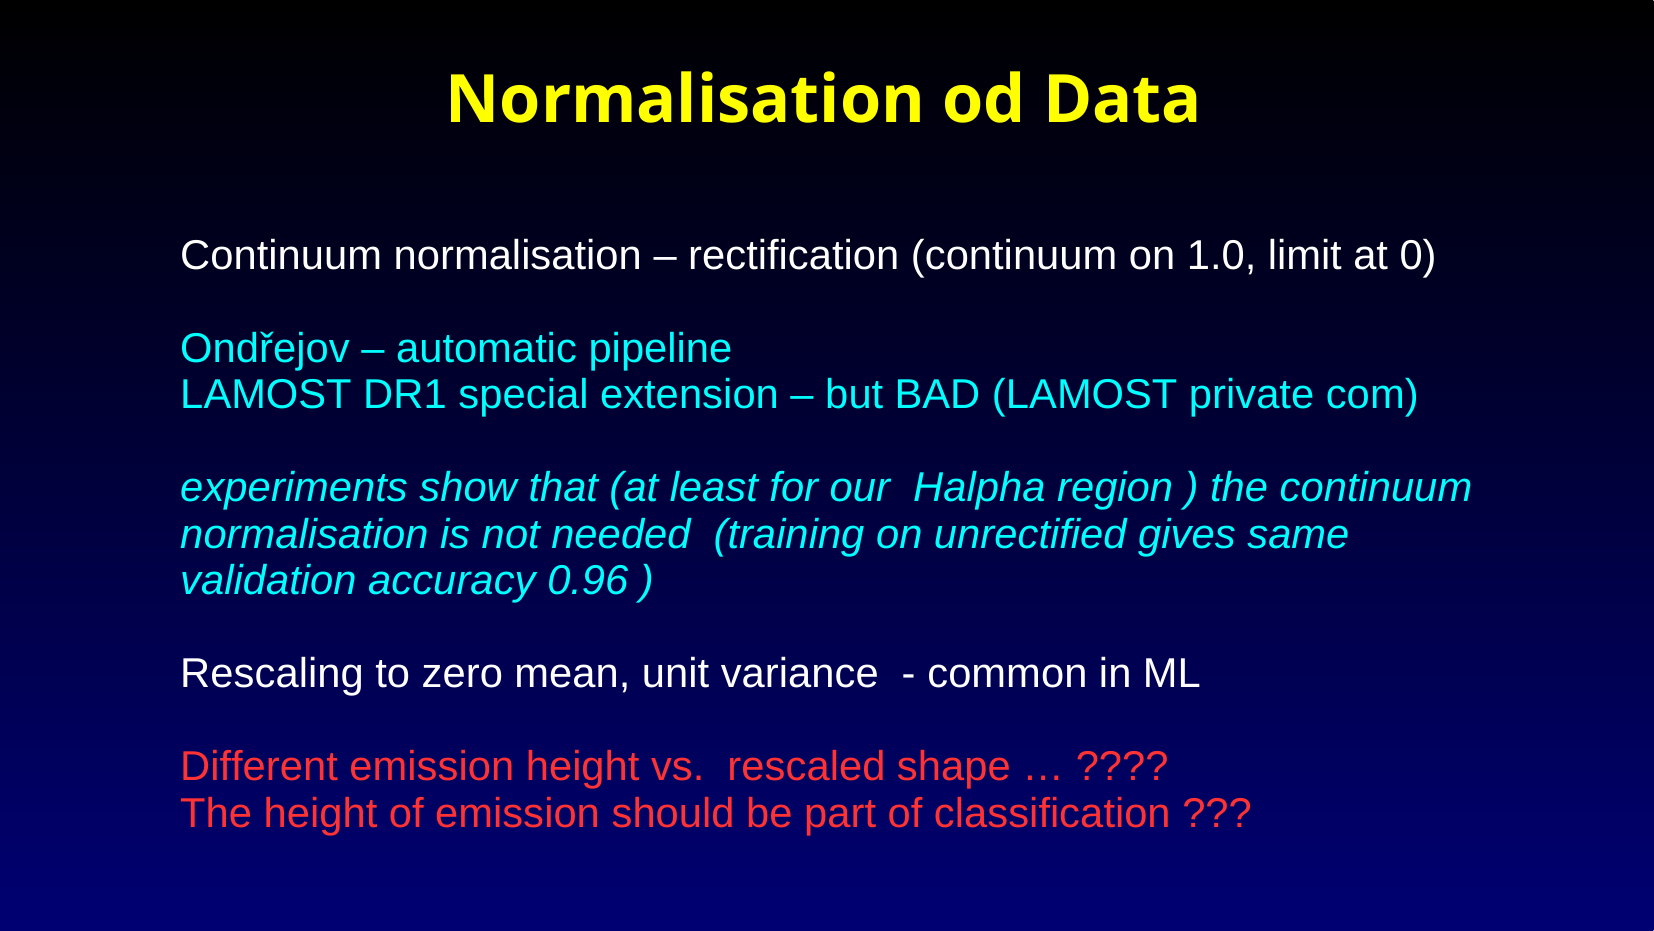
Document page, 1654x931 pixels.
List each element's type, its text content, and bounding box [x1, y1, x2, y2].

title Normalisation od Data [117, 15, 1565, 178]
list [59, 206, 1561, 931]
text_box Continuum normalisation – rectification (continuum on 1.0, limit at 0) Ondřejov – automatic pipeline LAMOST DR1 special extension – but BAD (LAMOST private com) experiments show that (at least for our Halpha region ) the continuum normalisation is not needed (training on unrectified gives same validation accuracy 0.96 ) Rescaling to zero mean, unit variance - common in ML Different emission height vs. rescaled shape … ???? The height of emission should be part of classification ??? [165, 224, 1524, 875]
